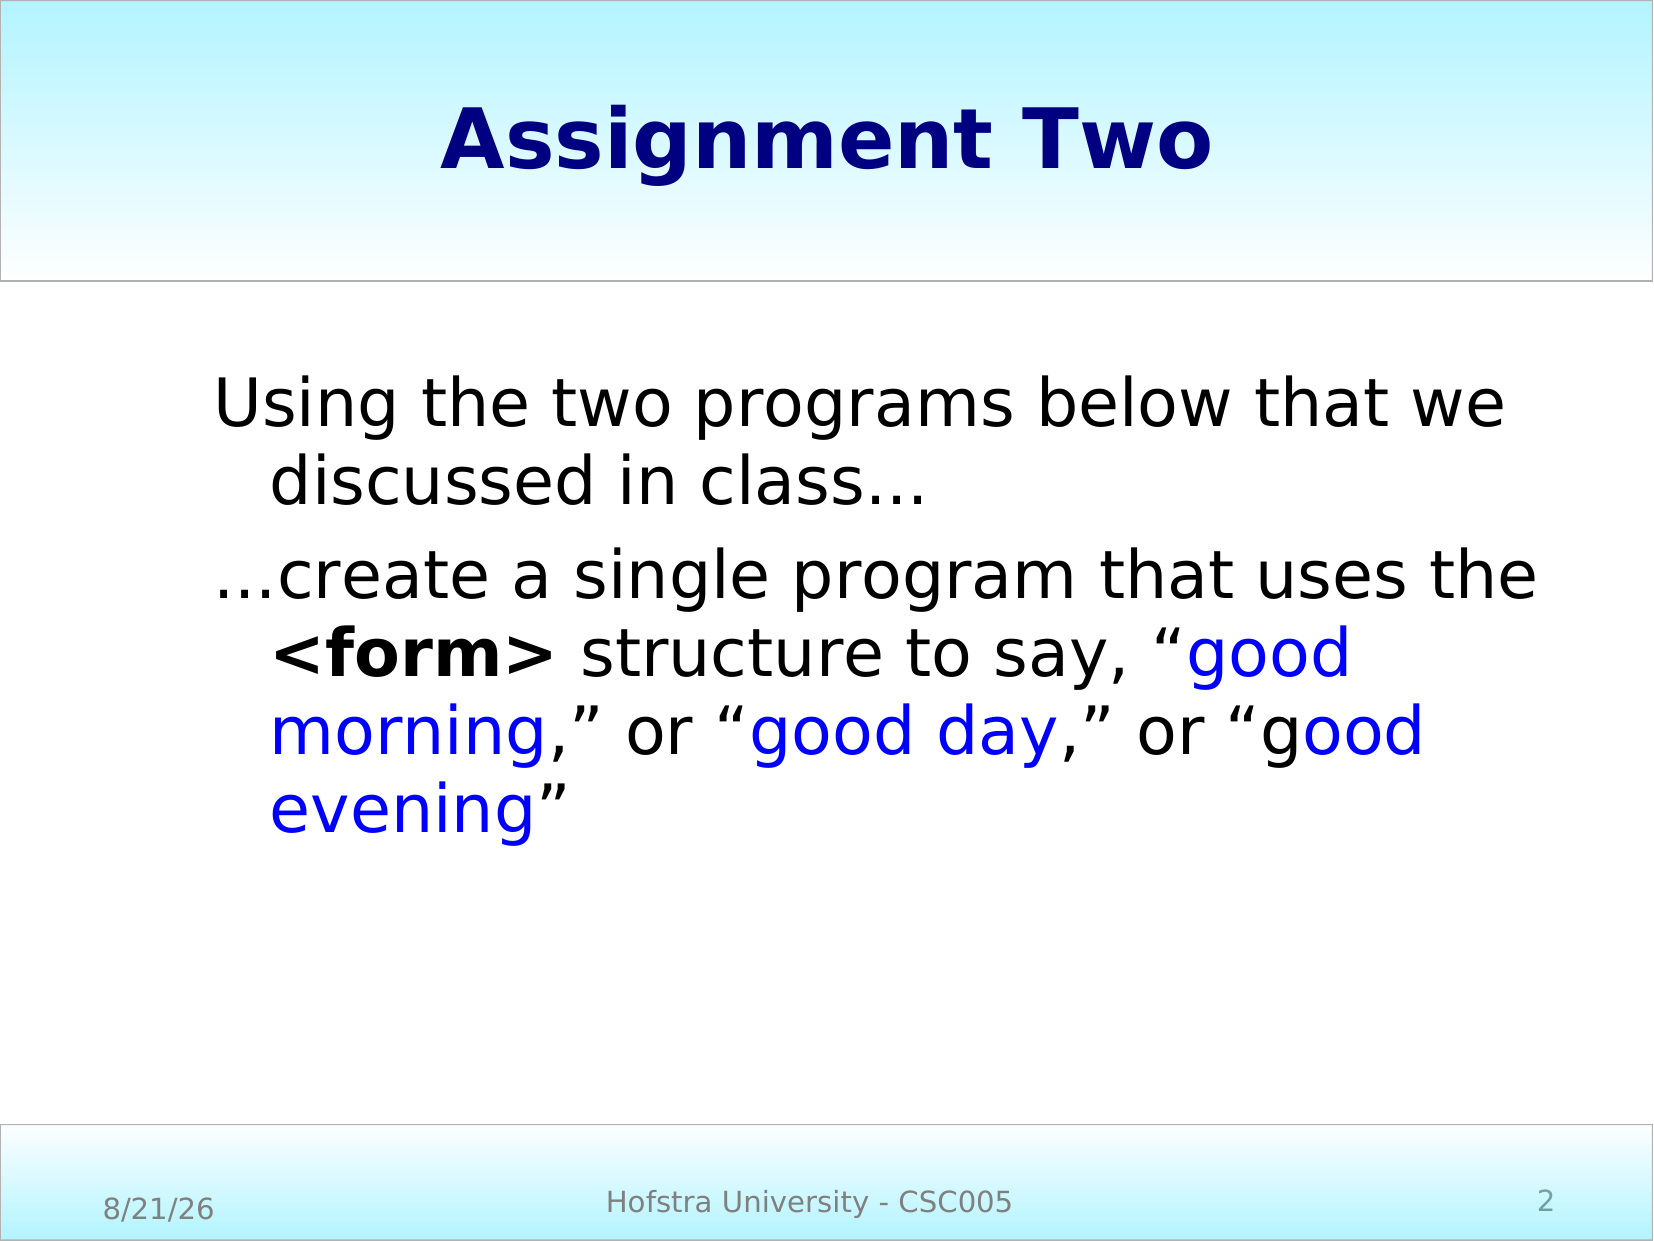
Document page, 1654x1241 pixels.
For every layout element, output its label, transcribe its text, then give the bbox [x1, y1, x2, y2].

title Assignment Two [78, 77, 1576, 203]
list Using the two programs below that we discussed in class... ...create a single program that uses the <form> structure to say, “good morning,” or “good day,” or “good evening” [213, 364, 1619, 1095]
